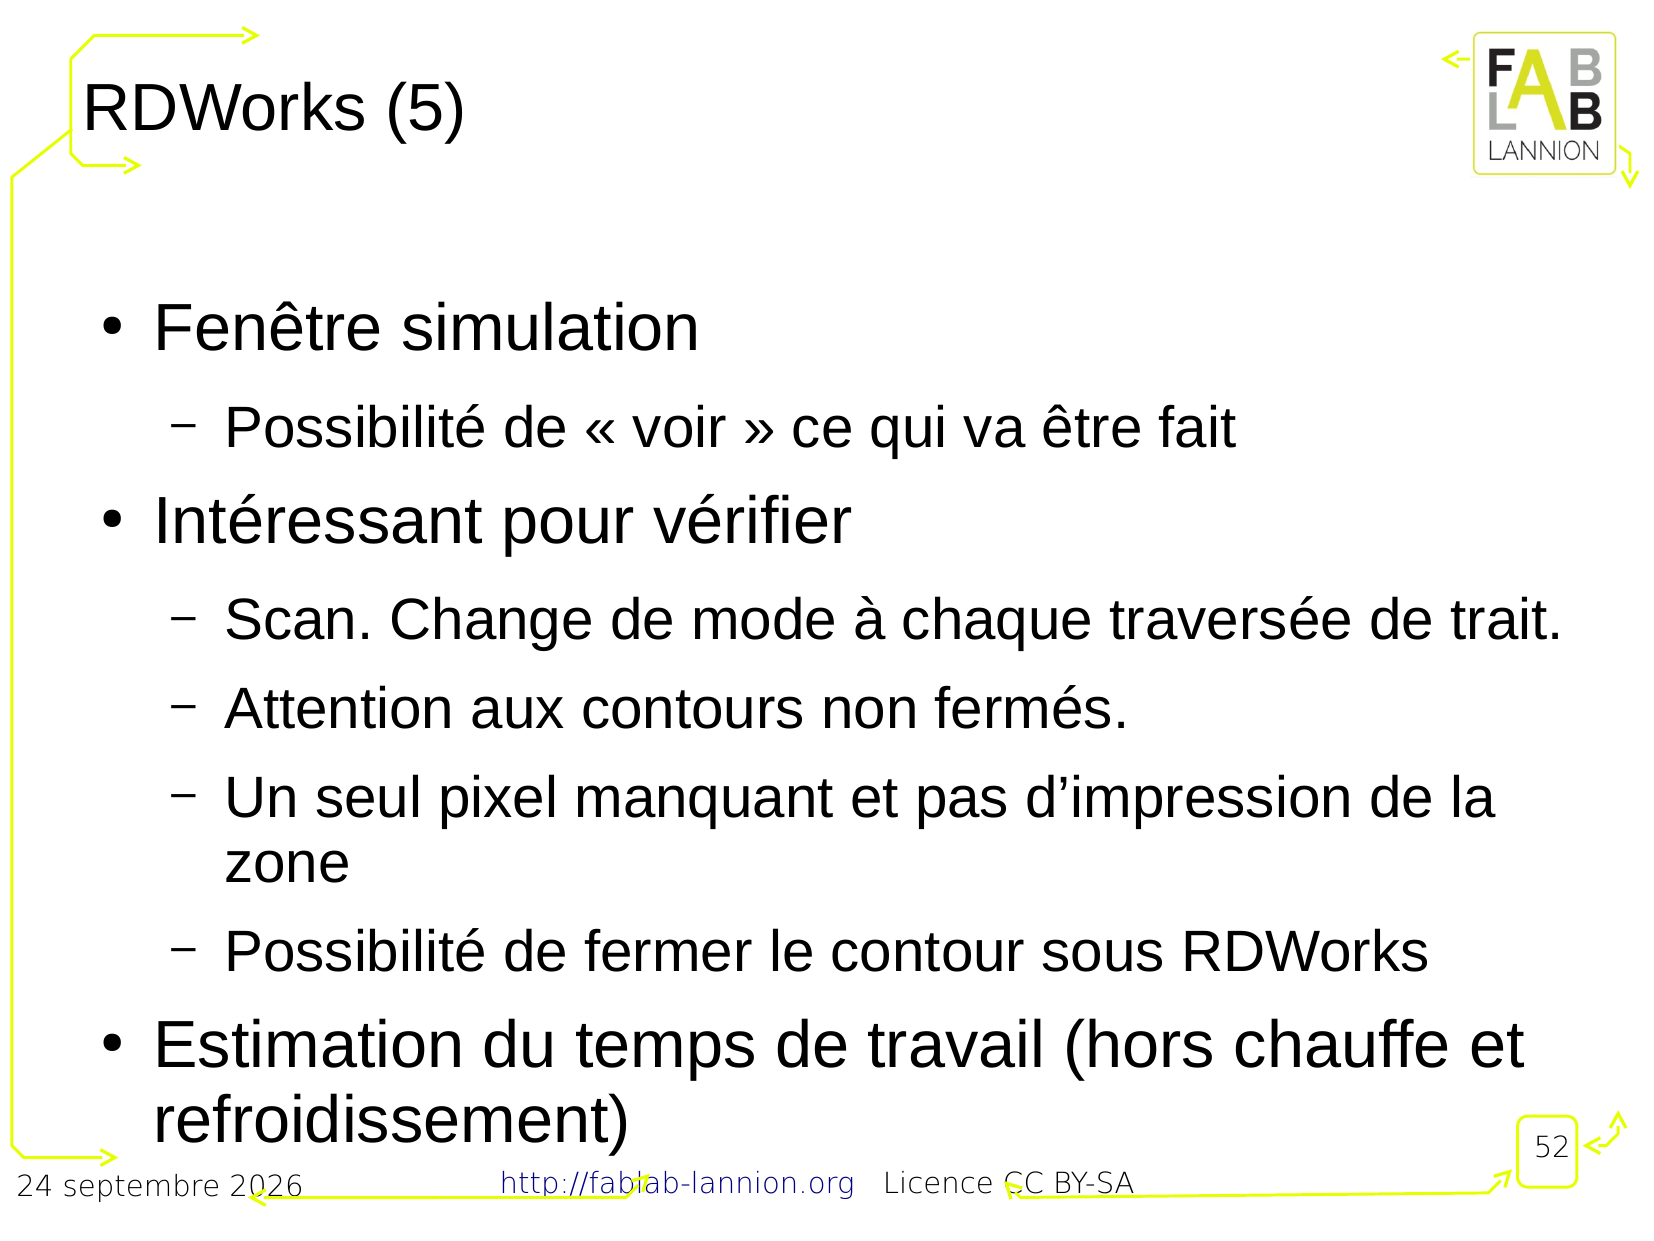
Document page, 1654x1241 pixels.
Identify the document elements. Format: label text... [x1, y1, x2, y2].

title RDWorks (5) [82, 49, 1441, 166]
list Fenêtre simulation Possibilité de « voir » ce qui va être fait Intéressant pour vérifier Scan. Change de mode à chaque traversée de trait. Attention aux contours non fermés. Un seul pixel manquant et pas d’impression de la zone Possibilité de fermer le contour sous RDWorks Estimation du temps de travail (hors chauffe et refroidissement) [82, 290, 1571, 1099]
picture [1470, 29, 1619, 178]
